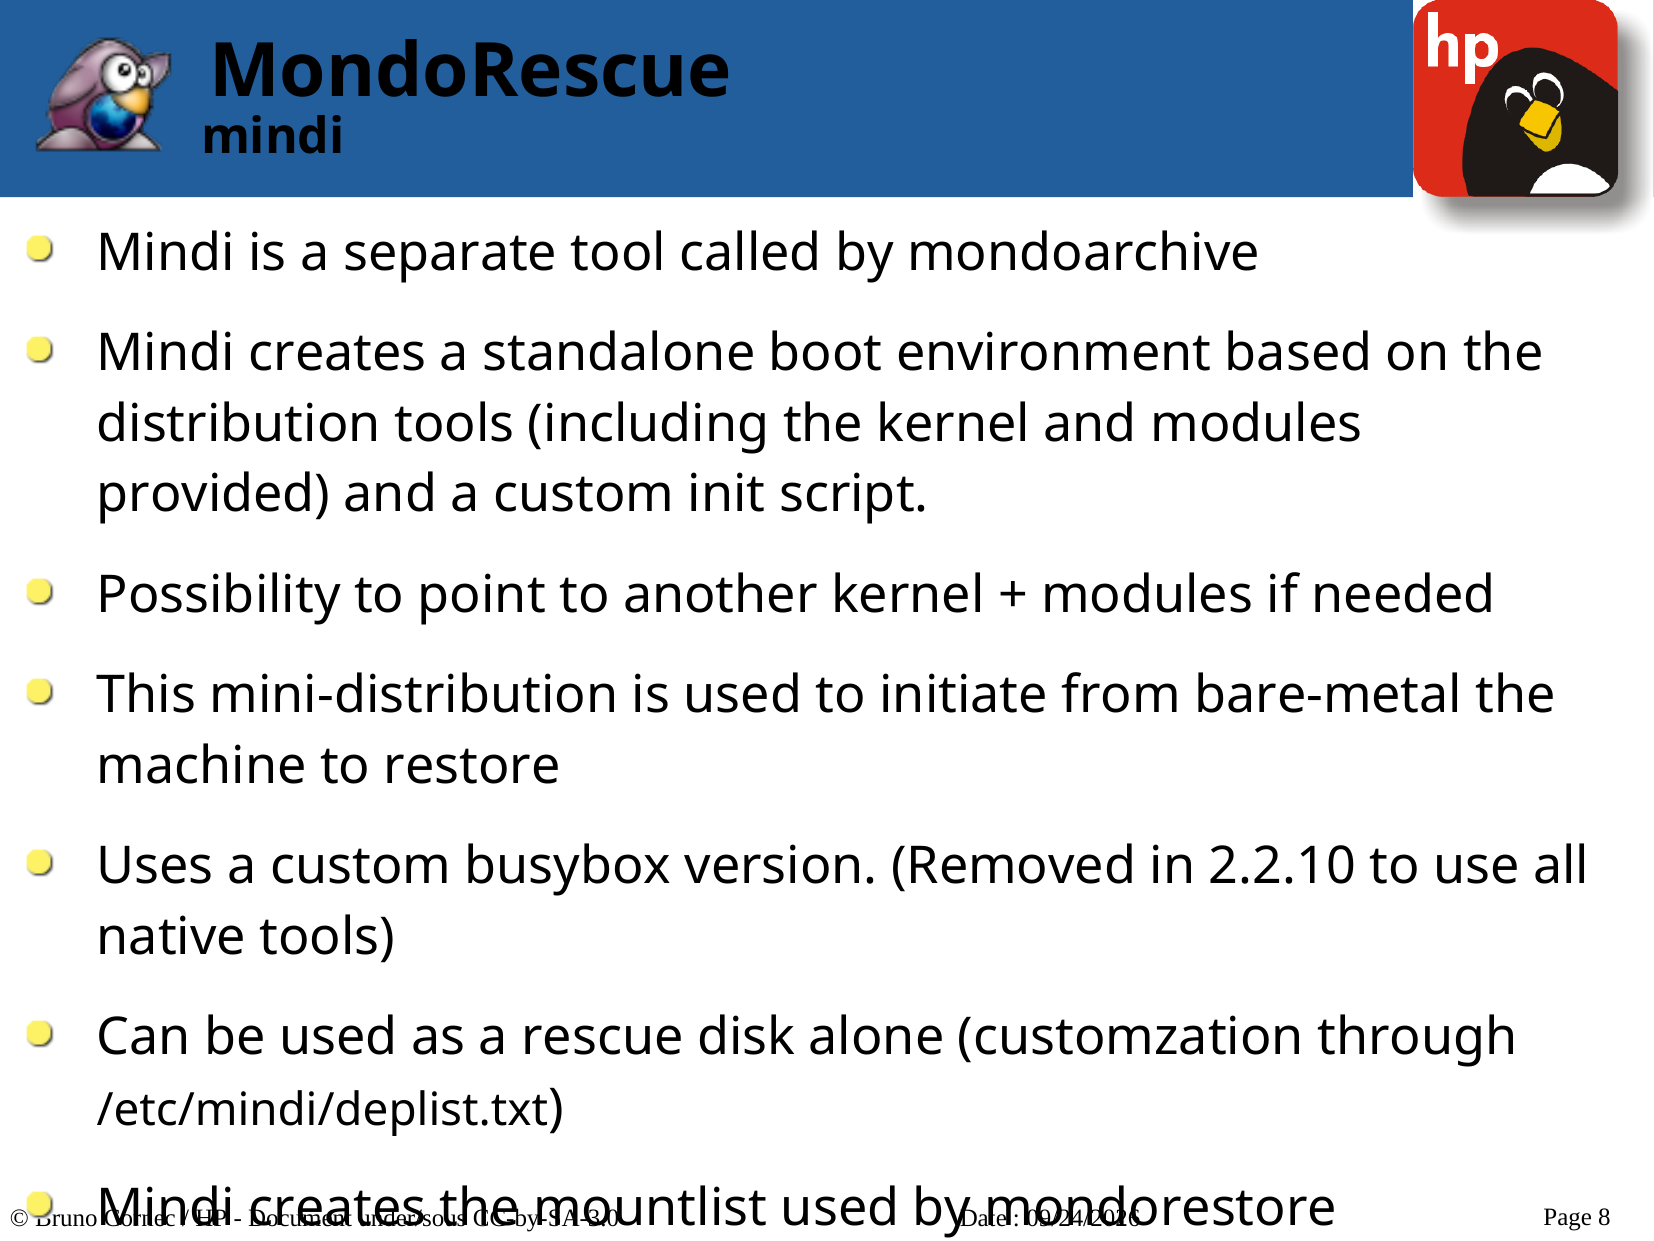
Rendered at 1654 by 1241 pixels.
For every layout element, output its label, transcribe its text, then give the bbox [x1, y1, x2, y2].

picture [0, 0, 211, 199]
list Mindi is a separate tool called by mondoarchive Mindi creates a standalone boot environment based on the distribution tools (including the kernel and modules provided) and a custom init script. Possibility to point to another kernel + modules if needed This mini-distribution is used to initiate from bare-metal the machine to restore Uses a custom busybox version. (Removed in 2.2.10 to use all native tools) Can be used as a rescue disk alone (customzation through /etc/mindi/deplist.txt) Mindi creates the mountlist used by mondorestore [13, 214, 1609, 1187]
picture [1413, 0, 1654, 235]
title mindi [201, 32, 1190, 214]
picture [25, 1190, 56, 1221]
